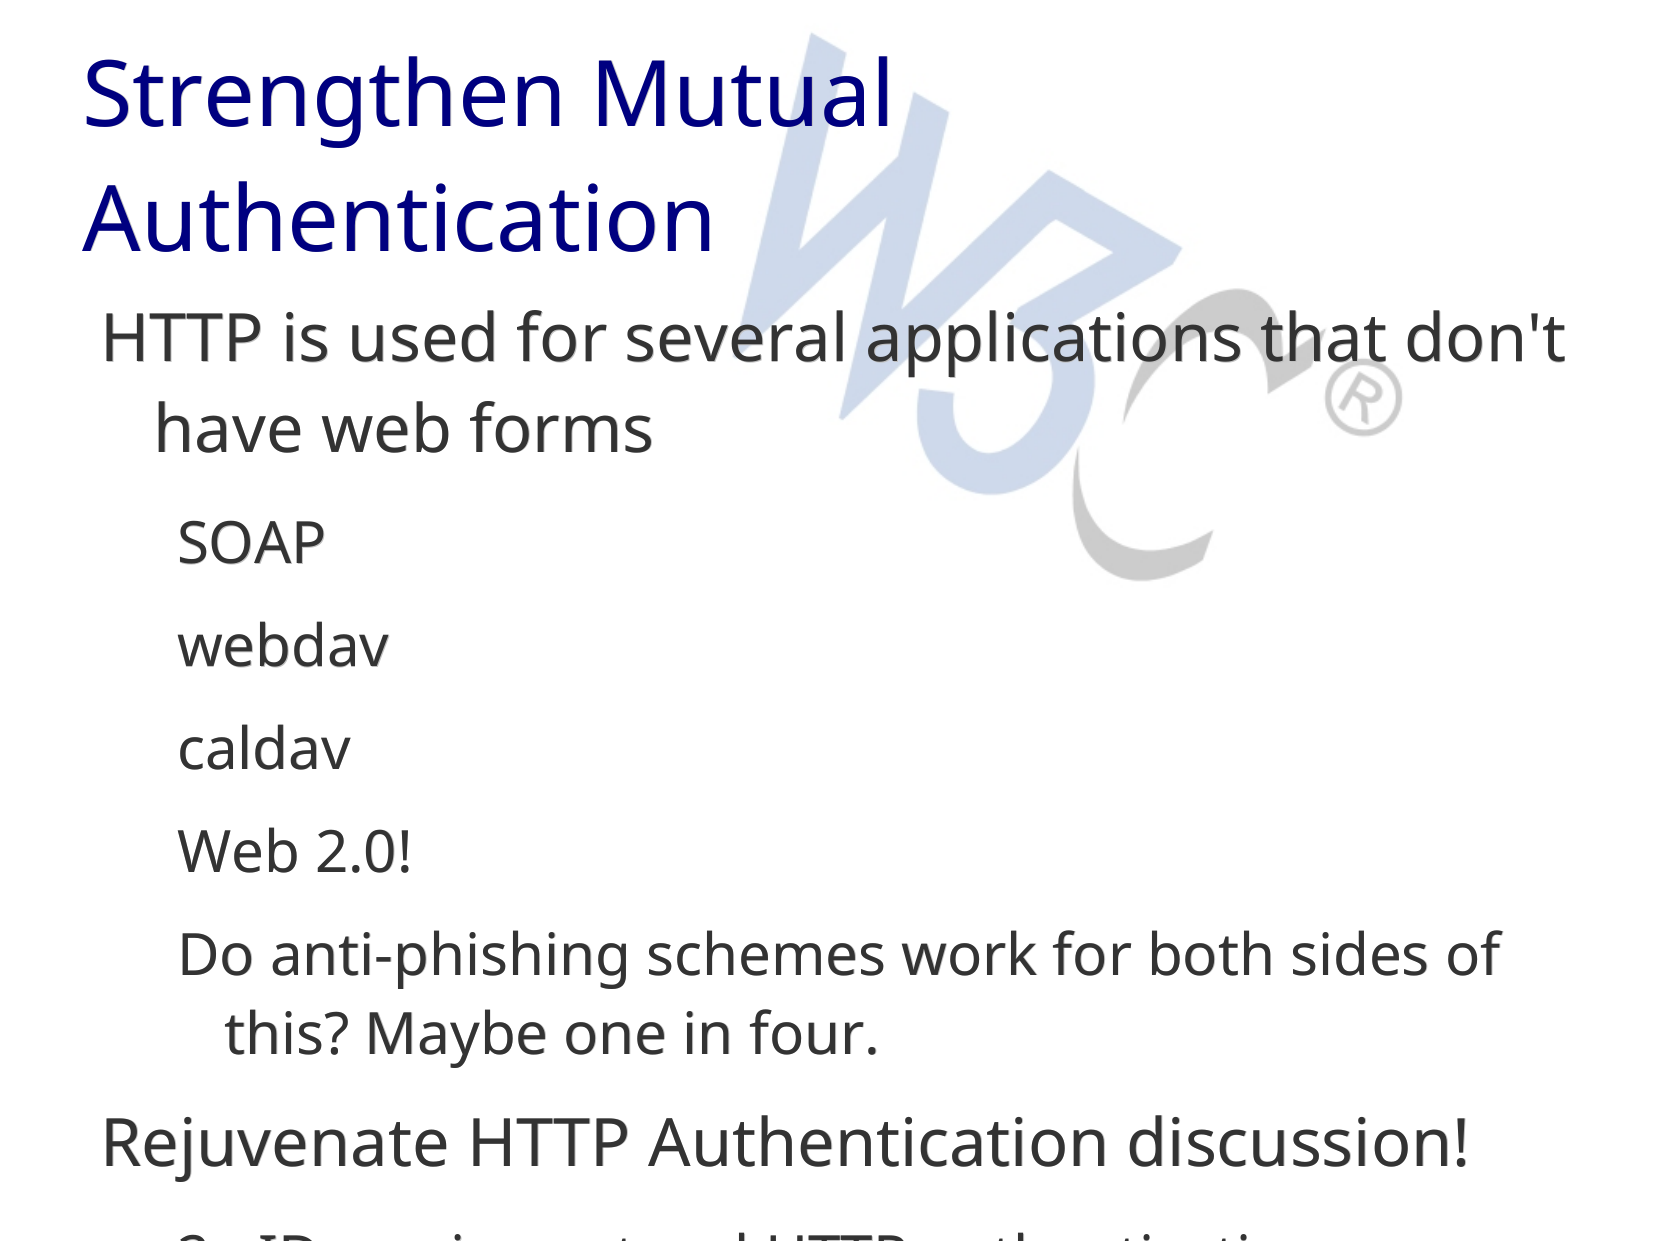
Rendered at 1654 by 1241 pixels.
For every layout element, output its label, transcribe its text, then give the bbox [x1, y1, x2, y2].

list HTTP is used for several applications that don't have web forms SOAP webdav caldav Web 2.0! Do anti-phishing schemes work for both sides of this? Maybe one in four. Rejuvenate HTTP Authentication discussion! 2+ IDs on in-protocol HTTP authentication [82, 290, 1571, 1175]
picture [403, 0, 1654, 605]
title Strengthen Mutual Authentication [82, 49, 1536, 257]
